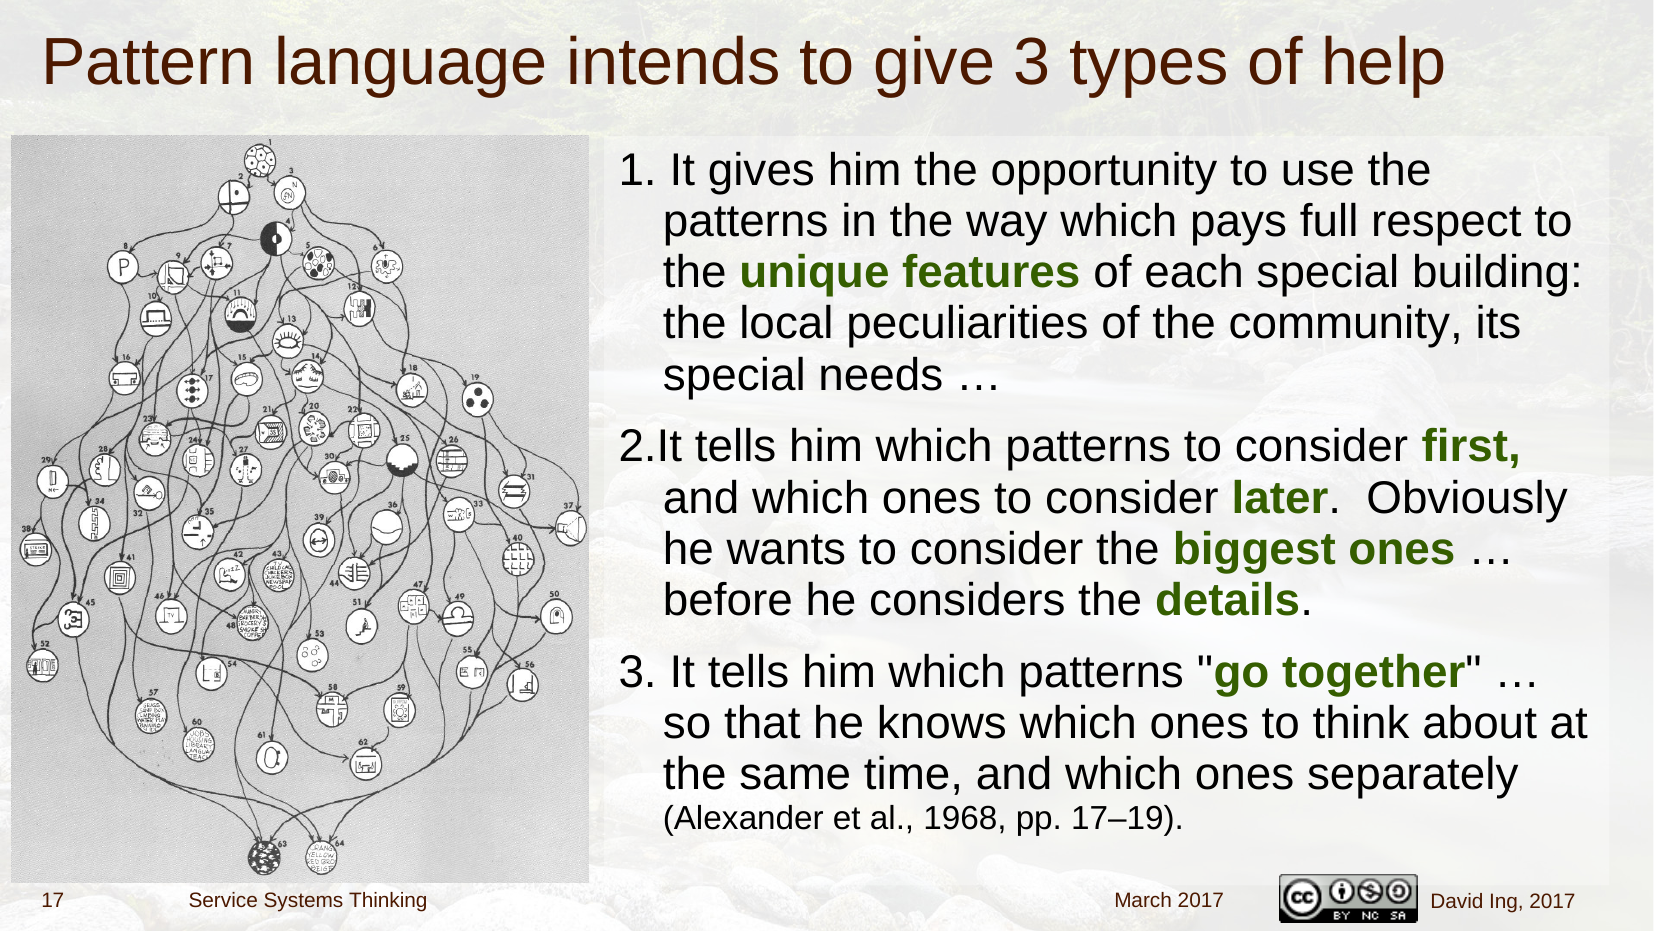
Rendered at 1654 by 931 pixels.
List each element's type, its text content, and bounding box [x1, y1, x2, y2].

text_box It gives him the opportunity to use the patterns in the way which pays full respect to the unique features of each special building: the local peculiarities of the community, its special needs … It tells him which patterns to consider first, and which ones to consider later. Obviously he wants to consider the biggest ones … before he considers the details. It tells him which patterns "go together" … so that he knows which ones to think about at the same time, and which ones separately (Alexander et al., 1968, pp. 17–19). [603, 136, 1610, 886]
picture [0, 0, 1654, 931]
title Pattern language intends to give 3 types of help [41, 30, 1613, 155]
